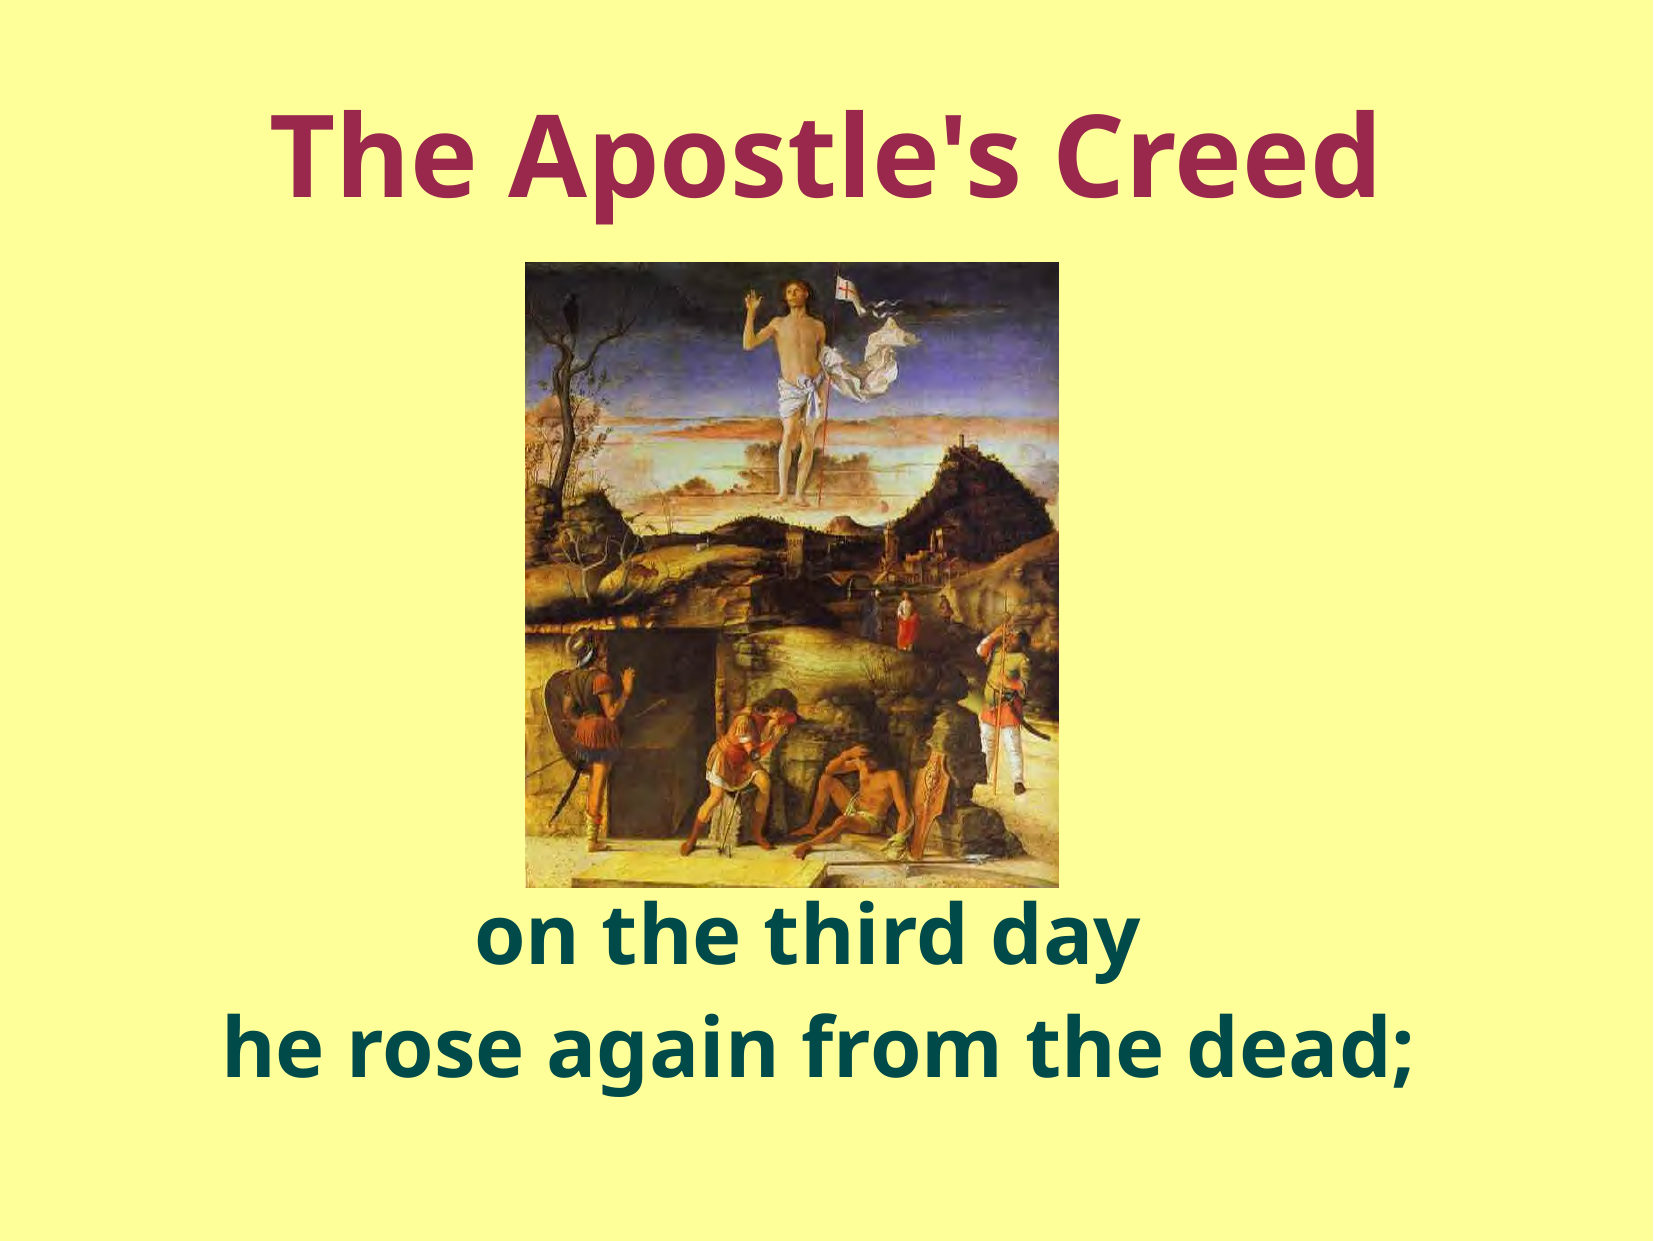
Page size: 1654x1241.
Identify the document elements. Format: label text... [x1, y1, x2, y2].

title The Apostle's Creed [82, 49, 1571, 257]
picture [525, 262, 1059, 888]
text_box on the third day he rose again from the dead; [75, 787, 1563, 1191]
